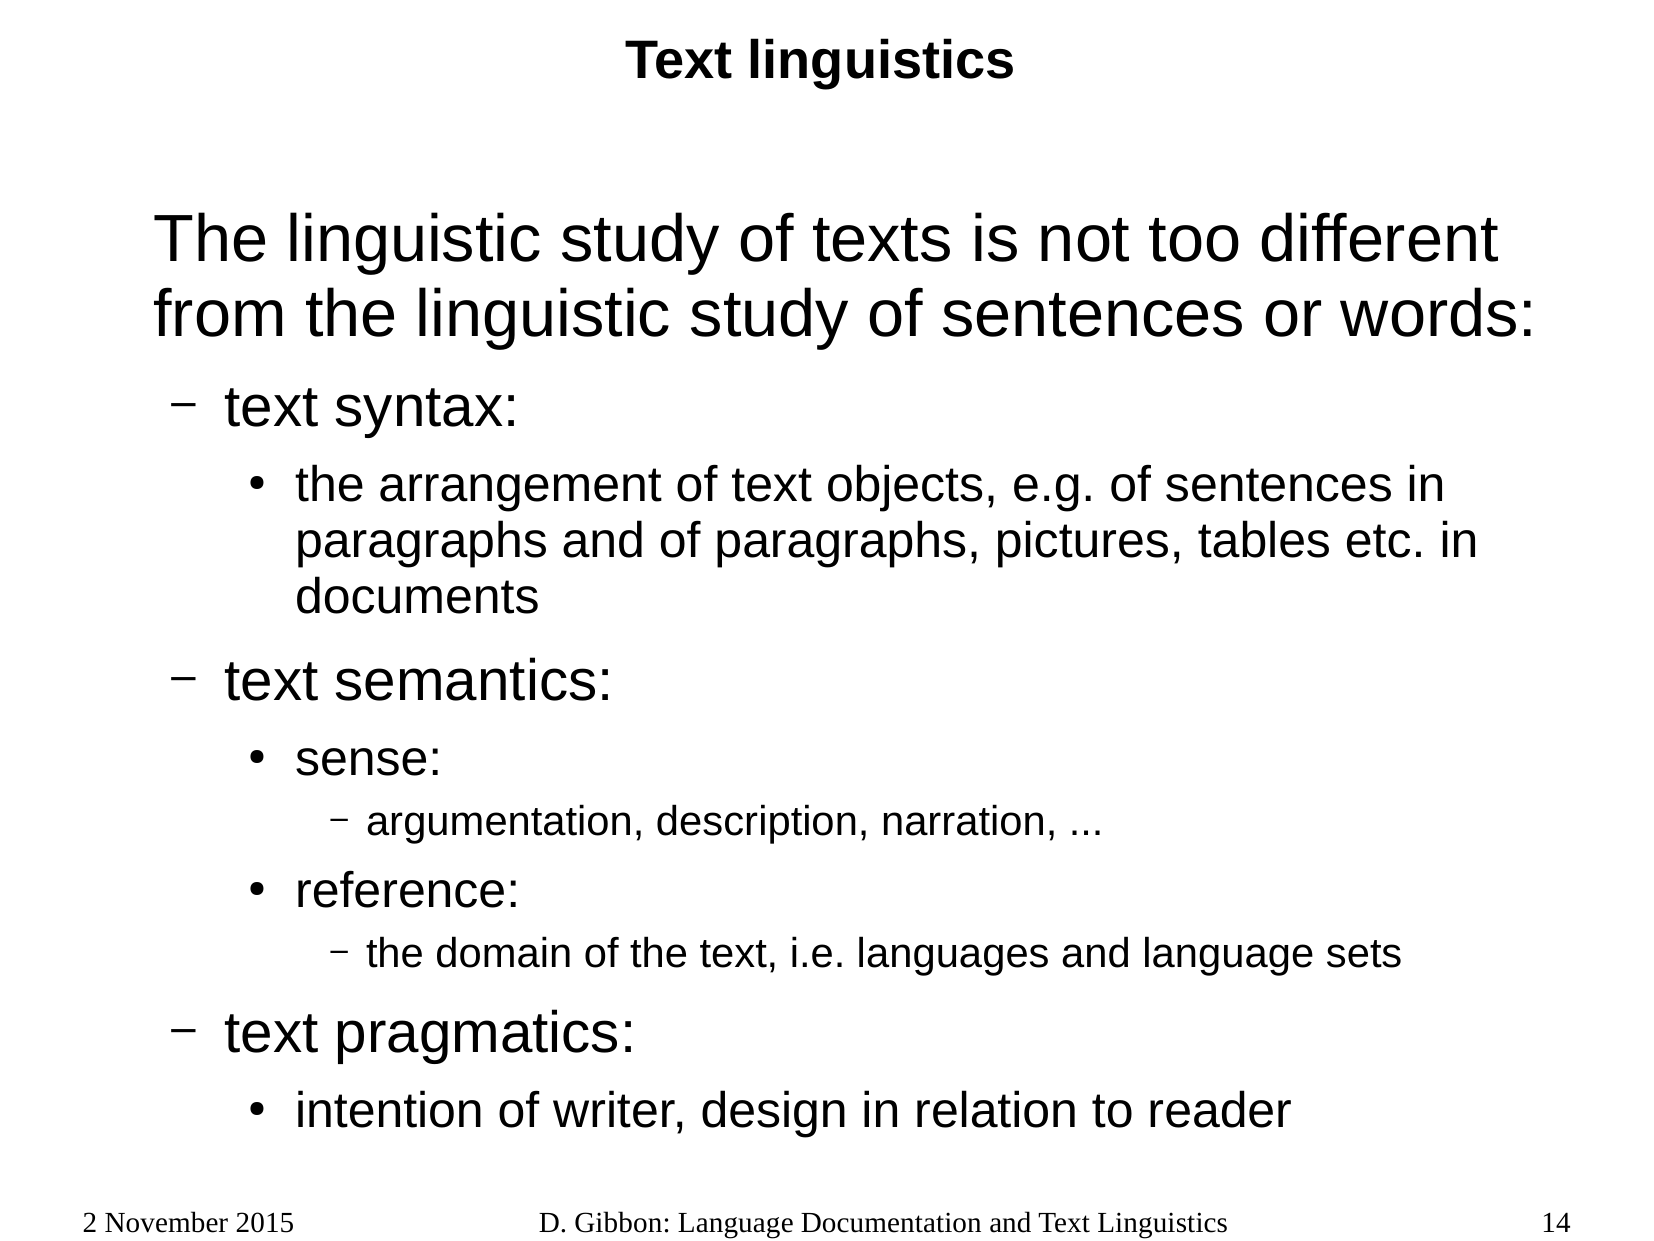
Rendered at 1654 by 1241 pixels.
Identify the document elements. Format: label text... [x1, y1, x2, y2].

title Text linguistics [11, 13, 1630, 107]
list The linguistic study of texts is not too different from the linguistic study of sentences or words: text syntax: the arrangement of text objects, e.g. of sentences in paragraphs and of paragraphs, pictures, tables etc. in documents text semantics: sense: argumentation, description, narration, ... reference: the domain of the text, i.e. languages and language sets text pragmatics: intention of writer, design in relation to reader [82, 200, 1619, 1182]
